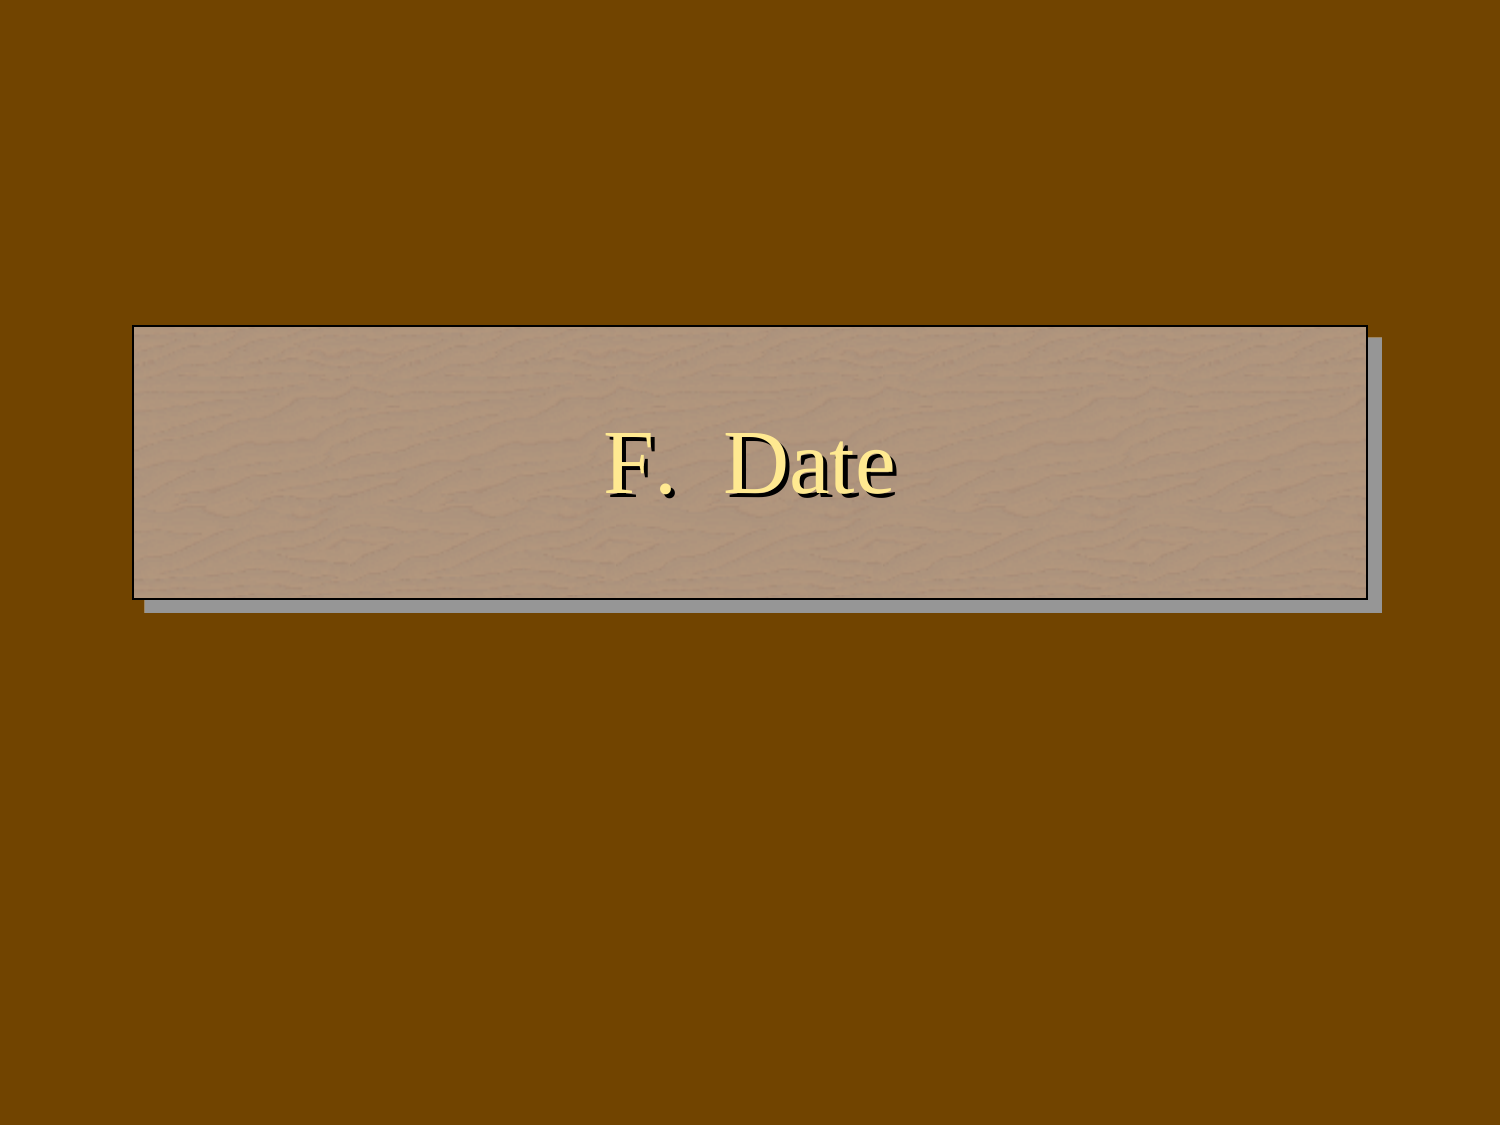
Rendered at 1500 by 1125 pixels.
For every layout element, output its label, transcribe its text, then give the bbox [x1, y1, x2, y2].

picture [134, 327, 1366, 598]
title F. Date [150, 337, 1351, 588]
